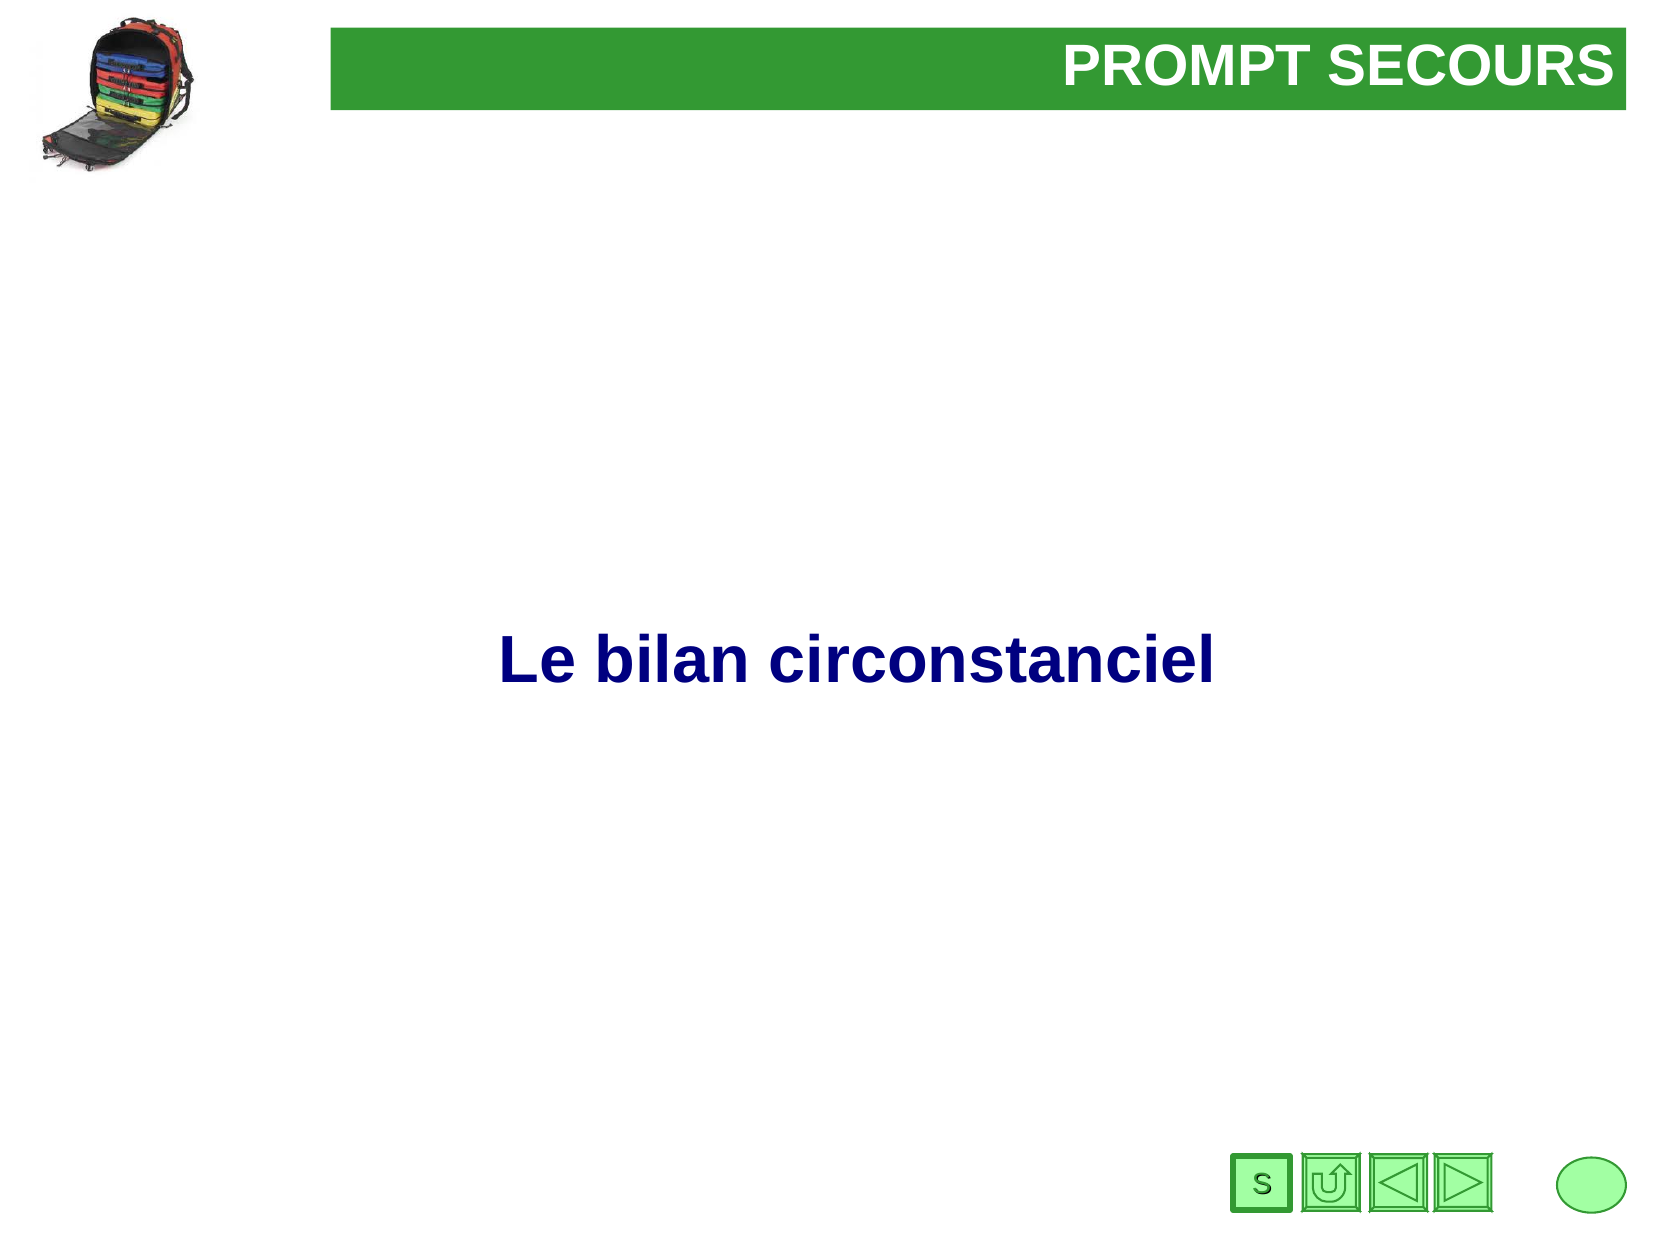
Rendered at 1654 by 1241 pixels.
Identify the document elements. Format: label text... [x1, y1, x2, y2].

text_box PROMPT SECOURS [330, 25, 1630, 106]
picture [29, 5, 201, 183]
text_box [1556, 1157, 1626, 1213]
text_box Le bilan circonstanciel [157, 618, 1558, 702]
